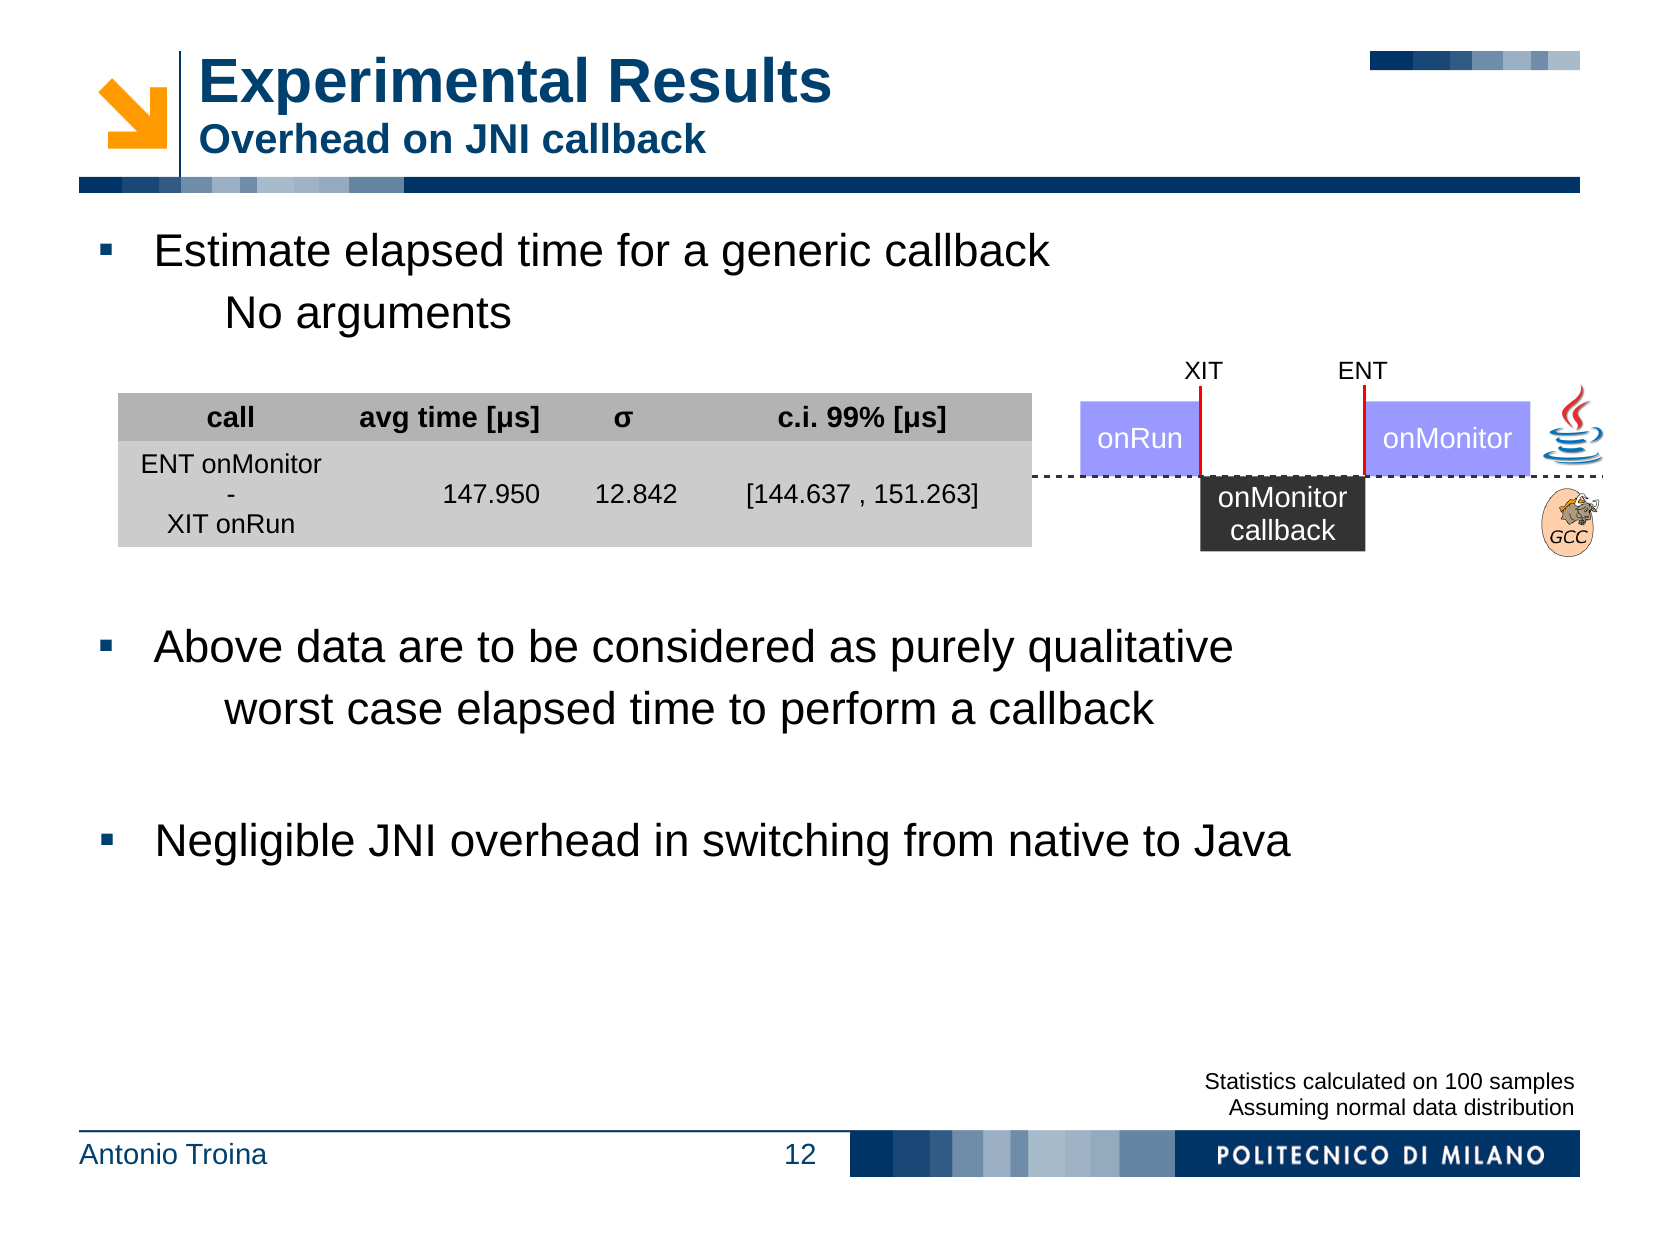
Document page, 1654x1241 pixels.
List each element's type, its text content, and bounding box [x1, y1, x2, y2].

text_box XIT [1169, 349, 1305, 393]
picture [1542, 384, 1605, 467]
picture [1540, 487, 1600, 558]
table_header avg time [μs] [344, 393, 555, 441]
title Experimental Results Overhead on JNI callback [198, 45, 1574, 163]
table_header c.i. 99% [μs] [692, 393, 1032, 441]
picture [79, 1126, 1580, 1177]
text_box onMonitor callback [1200, 476, 1366, 552]
text_box ENT [1323, 349, 1459, 393]
table_header call [118, 393, 344, 441]
text_box onRun [1080, 401, 1199, 477]
text_box onMonitor [1366, 401, 1531, 477]
table_cell 147.950 [344, 441, 555, 547]
picture [85, 1147, 92, 1156]
list Above data are to be considered as purely qualitative worst case elapsed time to perform a callback [82, 620, 1591, 734]
table_cell ENT onMonitor - XIT onRun [118, 441, 344, 547]
picture [79, 51, 1580, 193]
text_box Negligible JNI overhead in switching from native to Java [83, 814, 1633, 880]
table_header σ [555, 393, 692, 441]
text_box Statistics calculated on 100 samples Assuming normal data distribution [840, 1079, 1576, 1132]
table_cell [144.637 , 151.263] [692, 441, 1032, 547]
list Estimate elapsed time for a generic callback No arguments [82, 225, 1591, 339]
table_cell 12.842 [555, 441, 692, 547]
